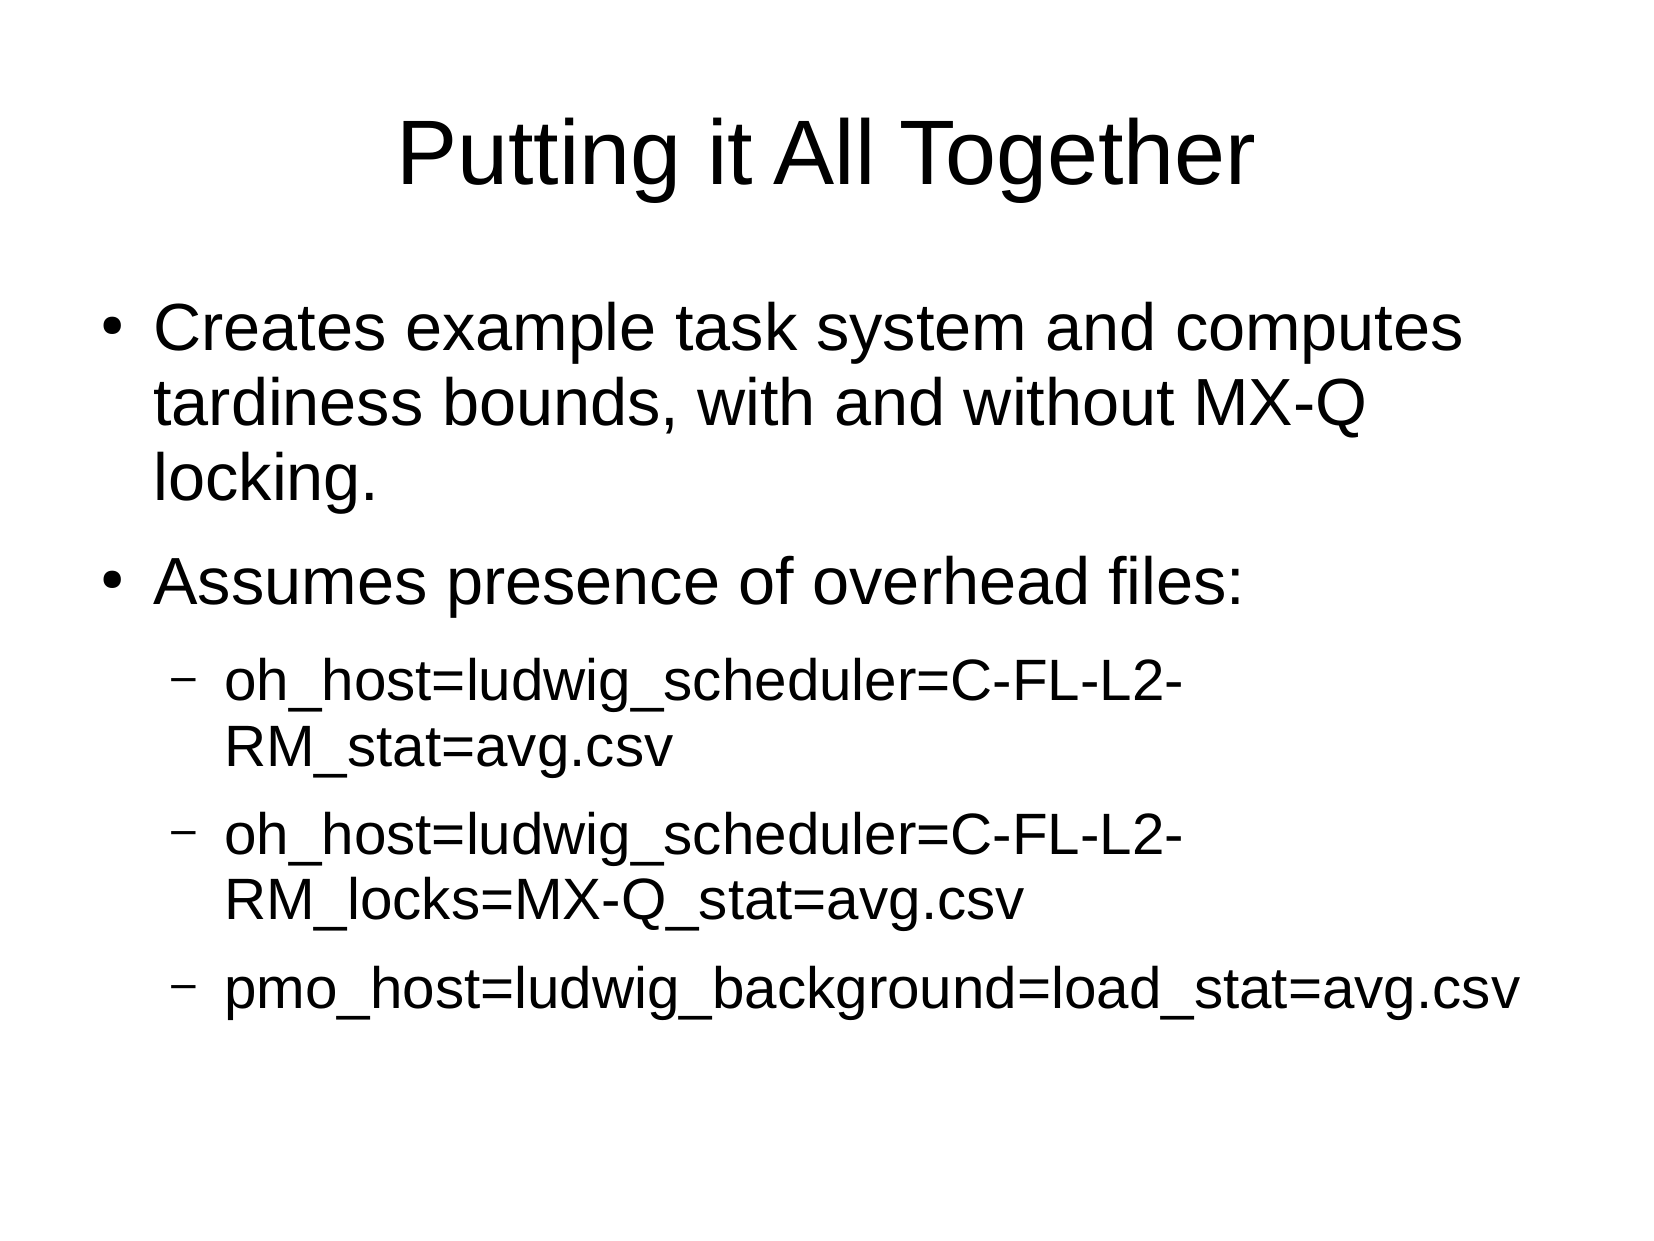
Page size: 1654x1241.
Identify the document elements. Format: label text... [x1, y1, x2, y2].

list Creates example task system and computes tardiness bounds, with and without MX-Q locking. Assumes presence of overhead files: oh_host=ludwig_scheduler=C-FL-L2-RM_stat=avg.csv oh_host=ludwig_scheduler=C-FL-L2-RM_locks=MX-Q_stat=avg.csv pmo_host=ludwig_background=load_stat=avg.csv [82, 290, 1571, 1010]
title Putting it All Together [82, 49, 1571, 257]
